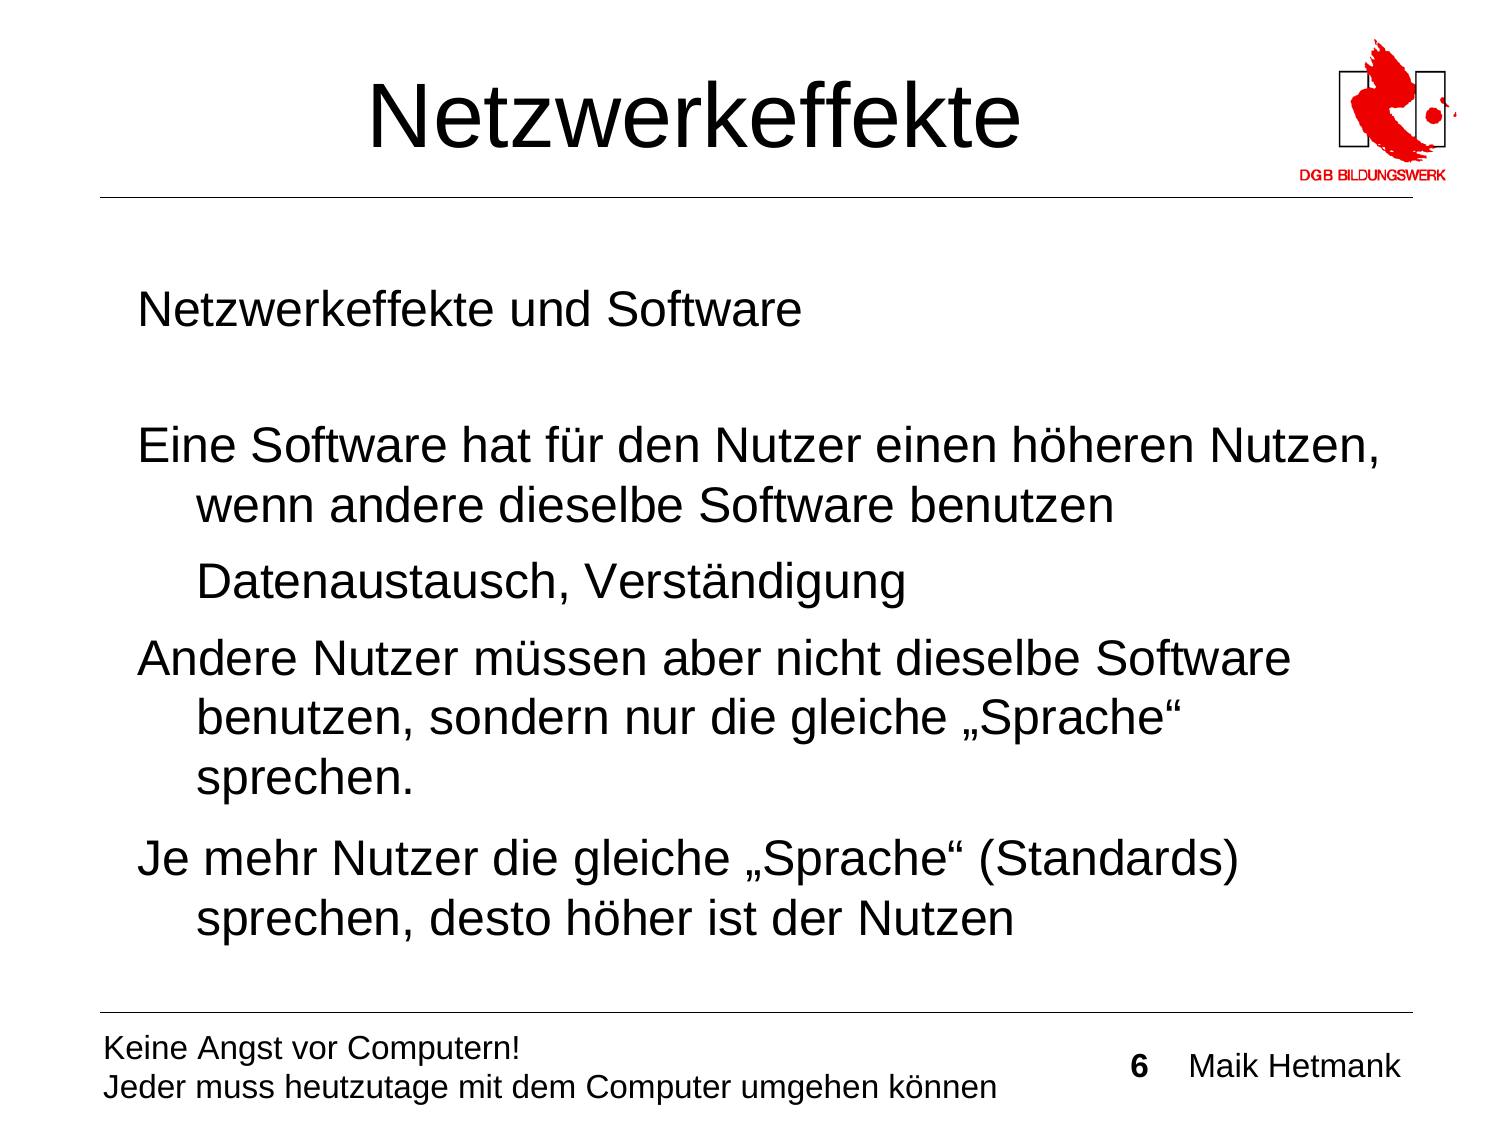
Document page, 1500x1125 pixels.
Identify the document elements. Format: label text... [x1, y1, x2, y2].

text_box Andere Nutzer müssen aber nicht dieselbe Software benutzen, sondern nur die gleiche „Sprache“ sprechen. [137, 625, 1407, 802]
picture [1299, 37, 1457, 181]
text_box Datenaustausch, Verständigung [137, 549, 1407, 613]
text_box Eine Software hat für den Nutzer einen höheren Nutzen, wenn andere dieselbe Software benutzen [137, 413, 1407, 529]
title Netzwerkeffekte [87, 49, 1305, 175]
text_box Je mehr Nutzer die gleiche „Sprache“ (Standards) sprechen, desto höher ist der Nutzen [137, 826, 1407, 943]
text_box Netzwerkeffekte und Software [137, 277, 1407, 342]
